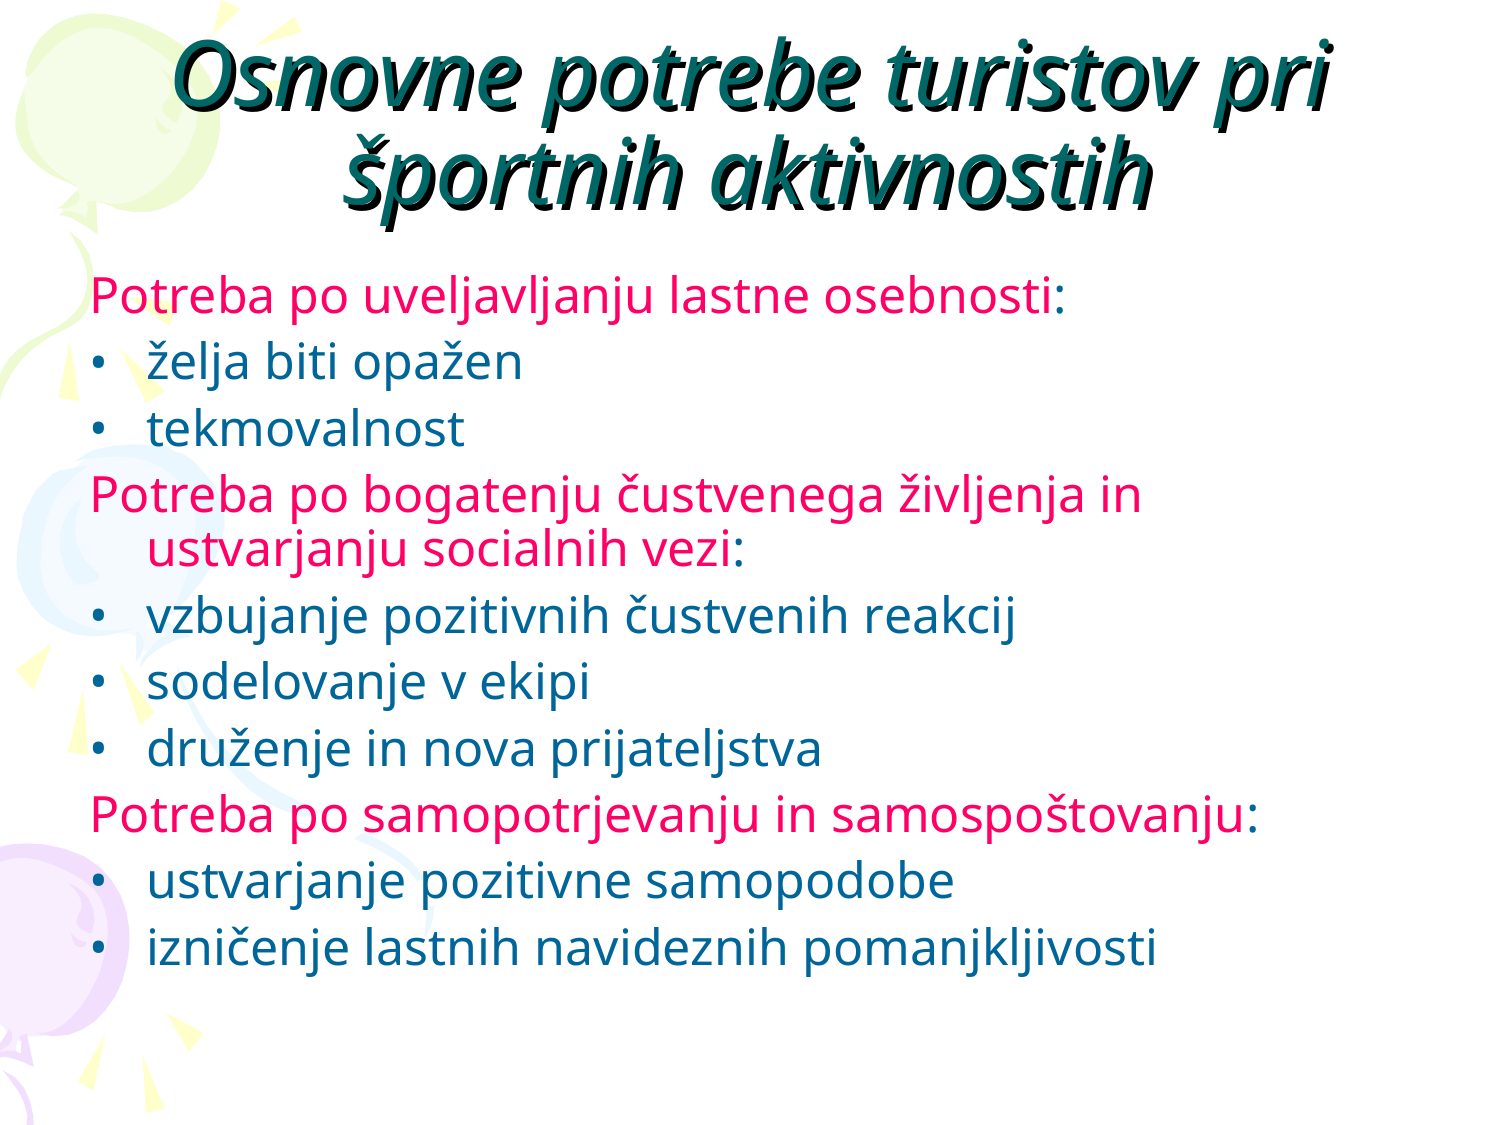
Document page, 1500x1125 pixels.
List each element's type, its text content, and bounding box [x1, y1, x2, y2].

list Potreba po uveljavljanju lastne osebnosti: želja biti opažen tekmovalnost Potreba po bogatenju čustvenega življenja in ustvarjanju socialnih vezi: vzbujanje pozitivnih čustvenih reakcij sodelovanje v ekipi druženje in nova prijateljstva Potreba po samopotrjevanju in samospoštovanju: ustvarjanje pozitivne samopodobe izničenje lastnih navideznih pomanjkljivosti [75, 262, 1426, 994]
title Osnovne potrebe turistov pri športnih aktivnostih [72, 16, 1426, 233]
